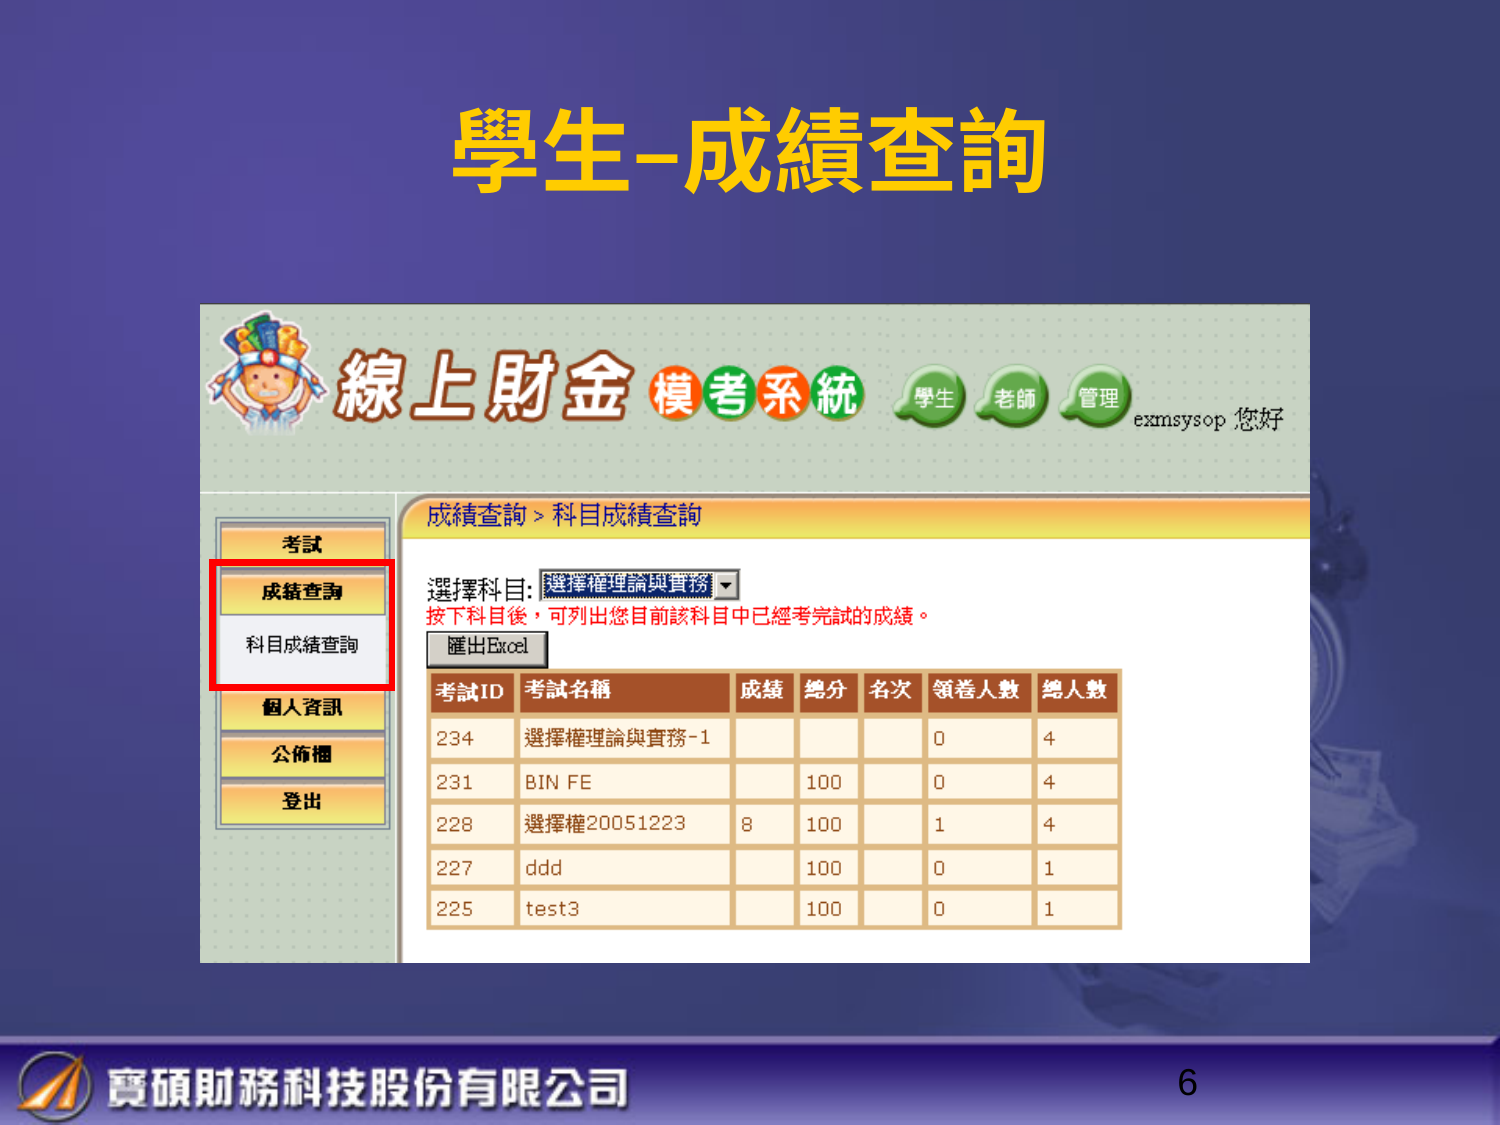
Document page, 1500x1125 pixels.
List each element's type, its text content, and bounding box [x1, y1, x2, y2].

picture [0, 0, 1500, 1125]
title 學生–成績查詢 [112, 54, 1388, 243]
